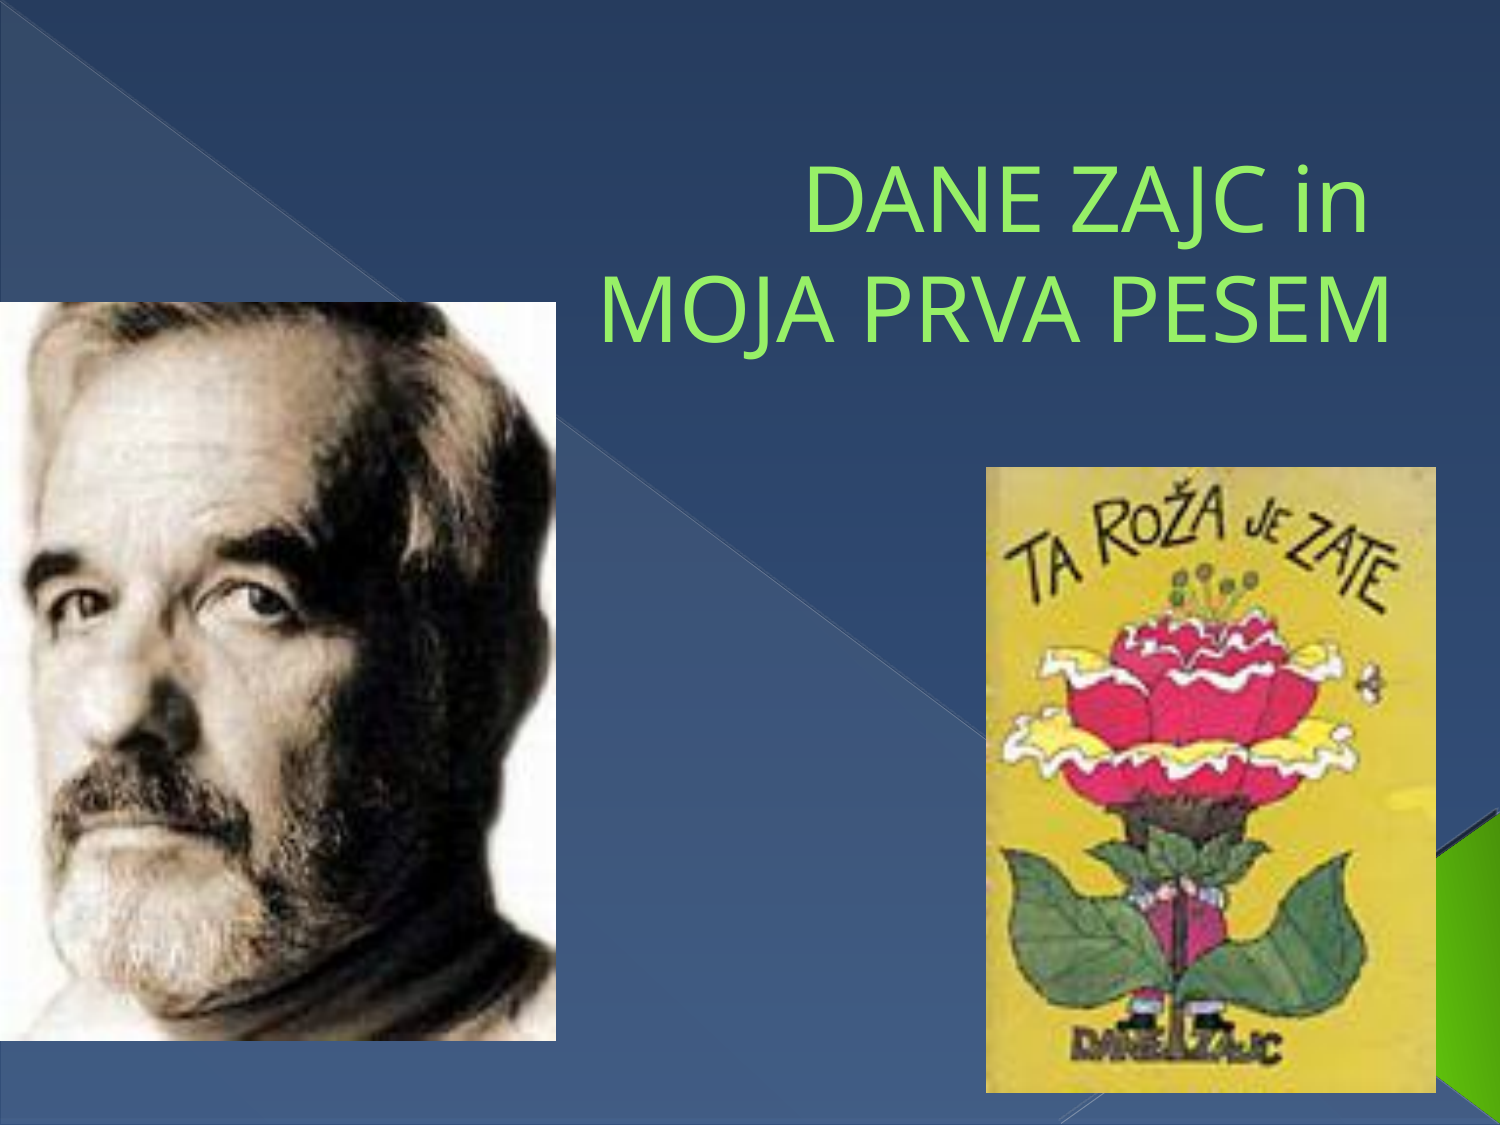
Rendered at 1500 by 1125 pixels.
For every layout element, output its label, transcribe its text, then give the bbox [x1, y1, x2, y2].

title DANE ZAJC in MOJA PRVA PESEM [88, 127, 1412, 369]
picture [0, 302, 556, 1041]
picture [986, 467, 1436, 1093]
